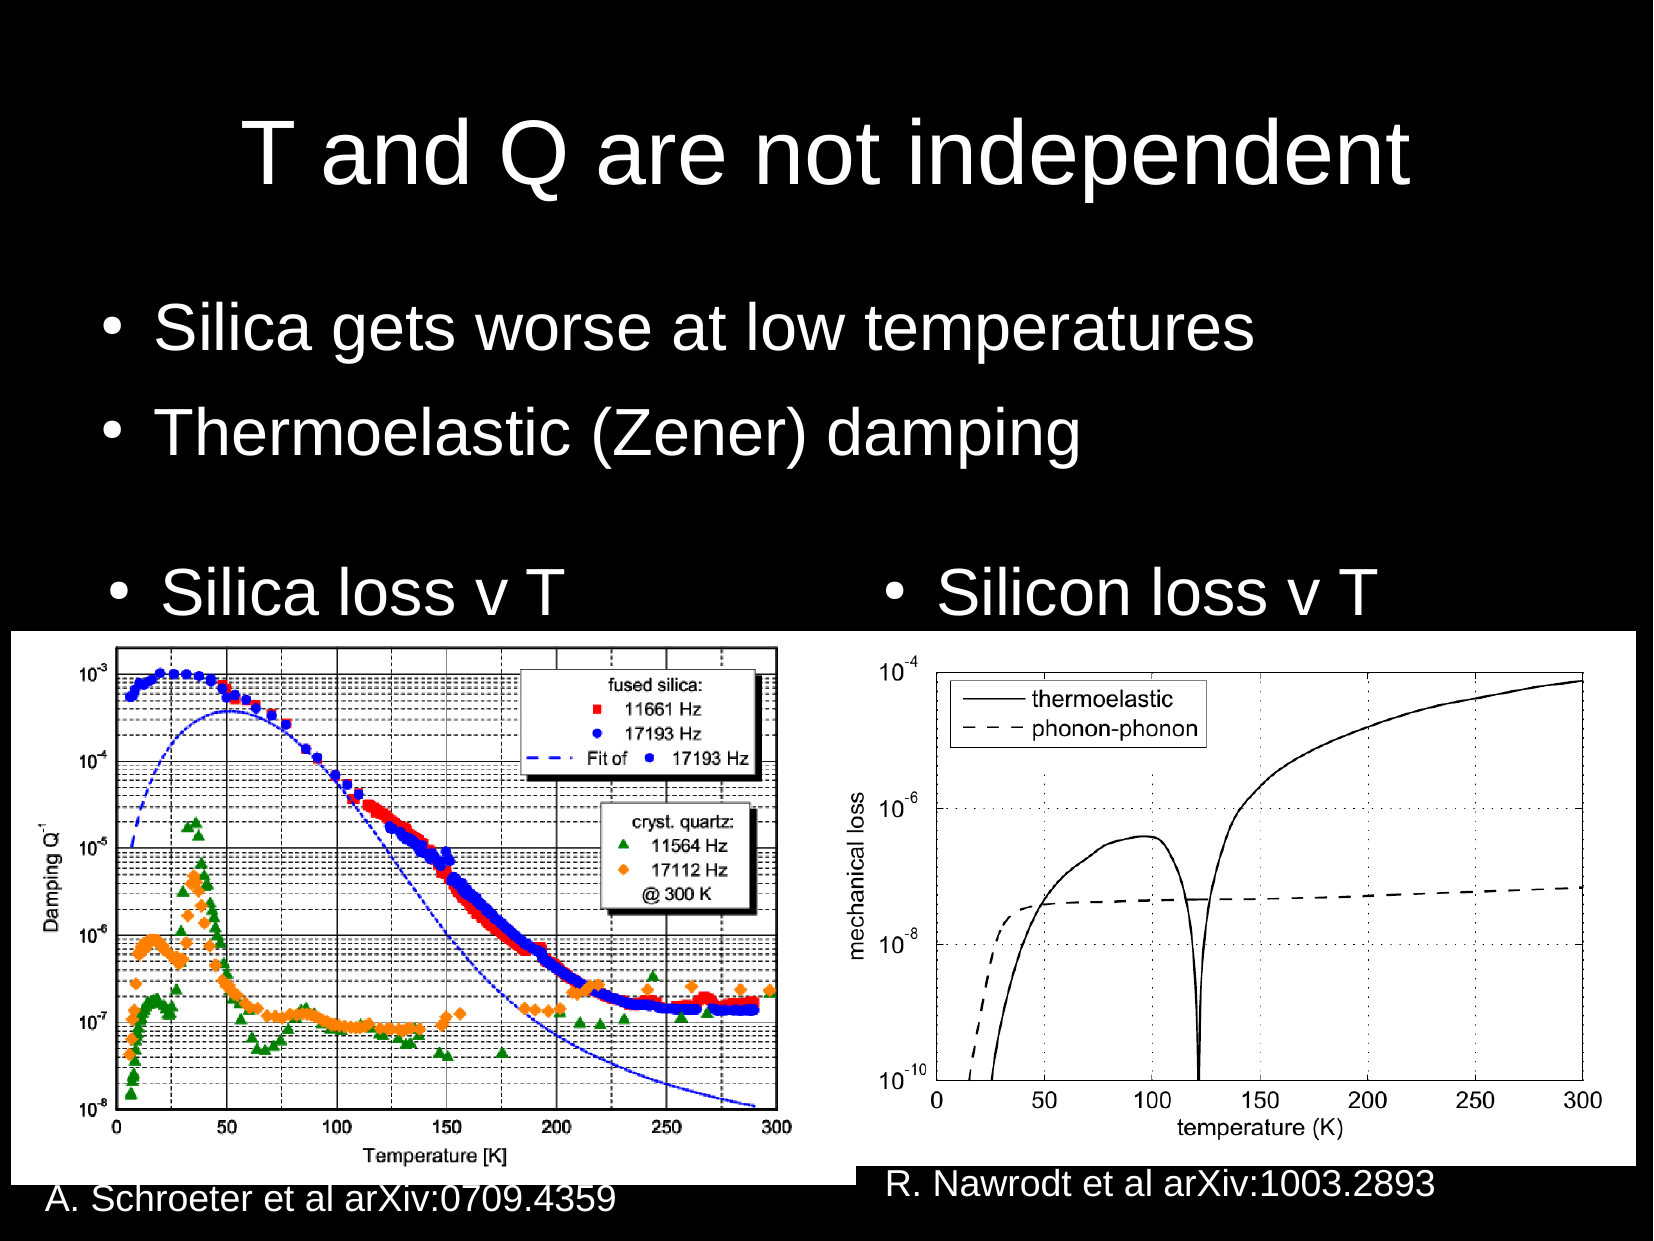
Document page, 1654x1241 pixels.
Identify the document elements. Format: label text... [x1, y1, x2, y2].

picture [11, 631, 1636, 1186]
list Silicon loss v T [865, 555, 1576, 631]
list Silica loss v T [89, 555, 800, 631]
list Silica gets worse at low temperatures Thermoelastic (Zener) damping [82, 290, 1576, 631]
title T and Q are not independent [82, 49, 1571, 257]
text_box R. Nawrodt et al arXiv:1003.2893 [870, 1155, 1591, 1241]
text_box A. Schroeter et al arXiv:0709.4359 [30, 1170, 751, 1241]
